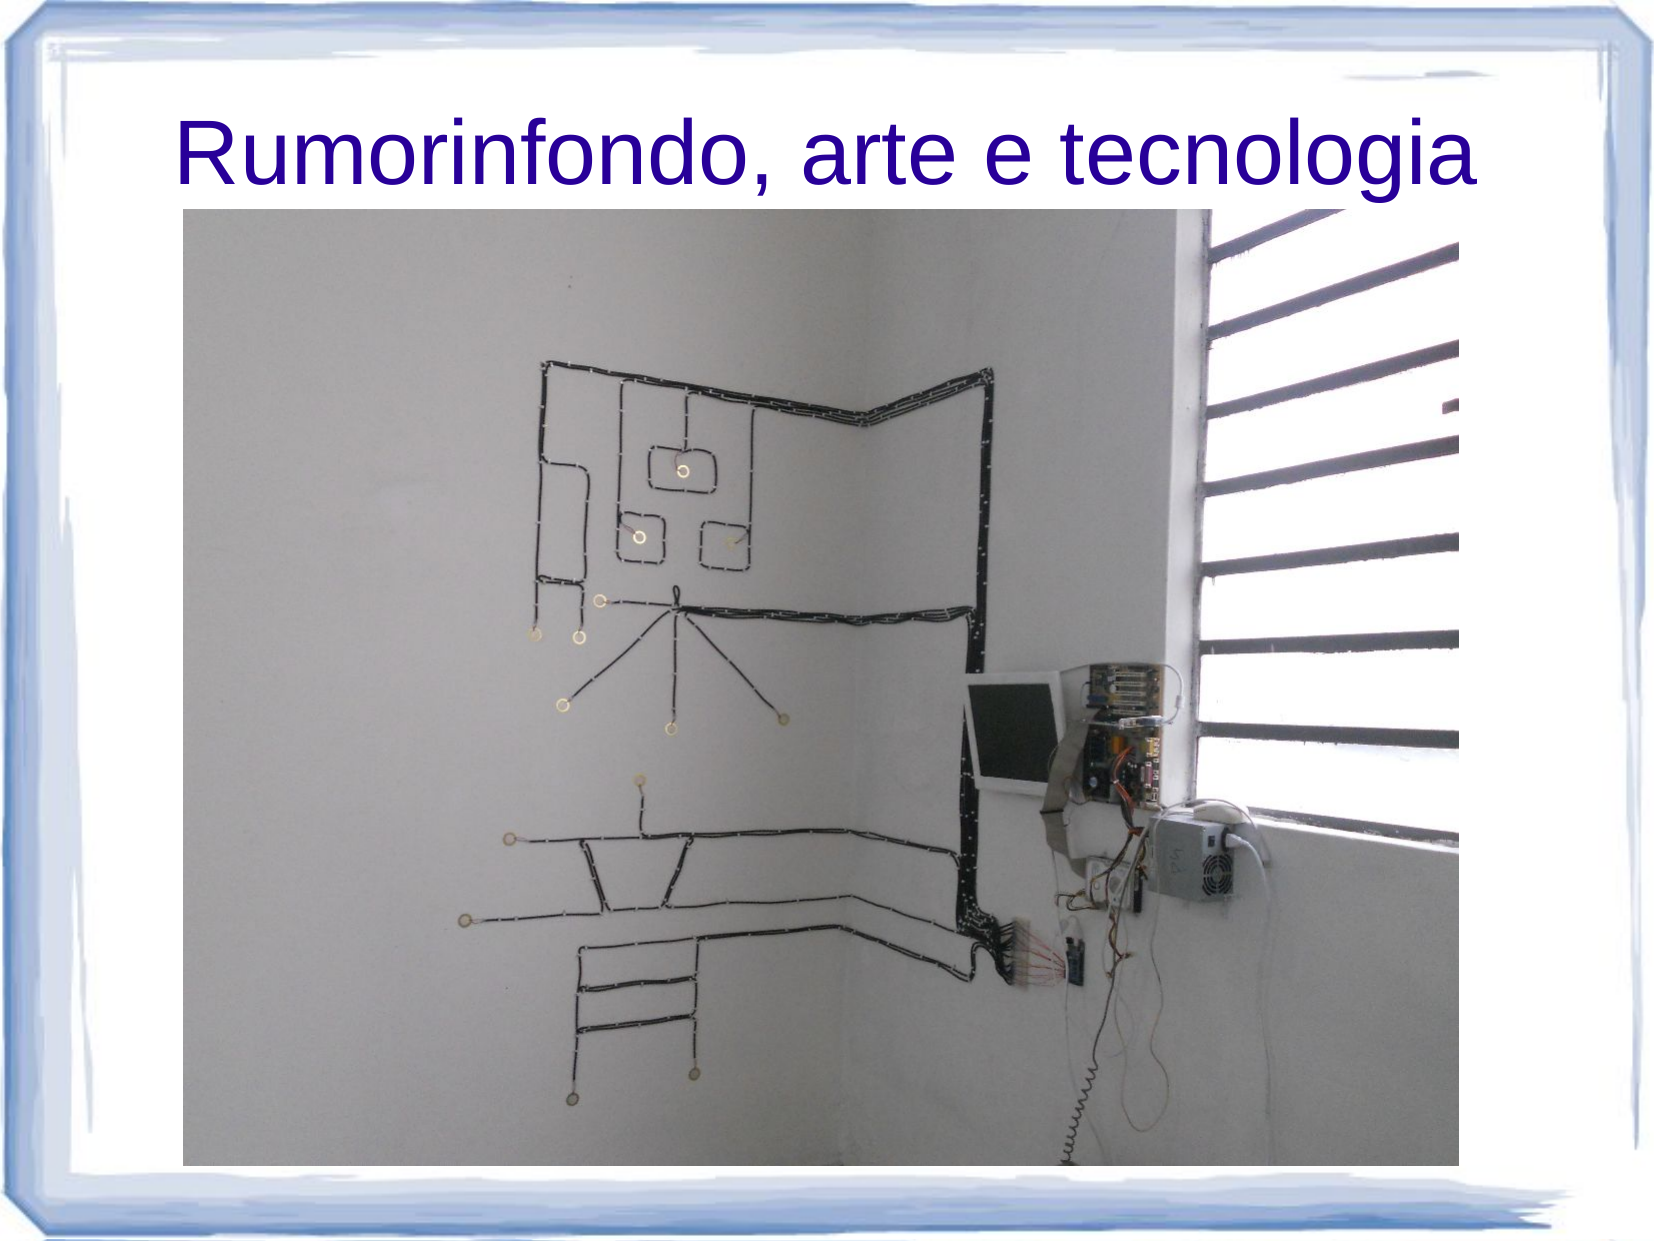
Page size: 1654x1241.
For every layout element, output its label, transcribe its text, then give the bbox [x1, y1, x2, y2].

picture [0, 0, 1654, 1241]
title Rumorinfondo, arte e tecnologia [82, 49, 1571, 257]
